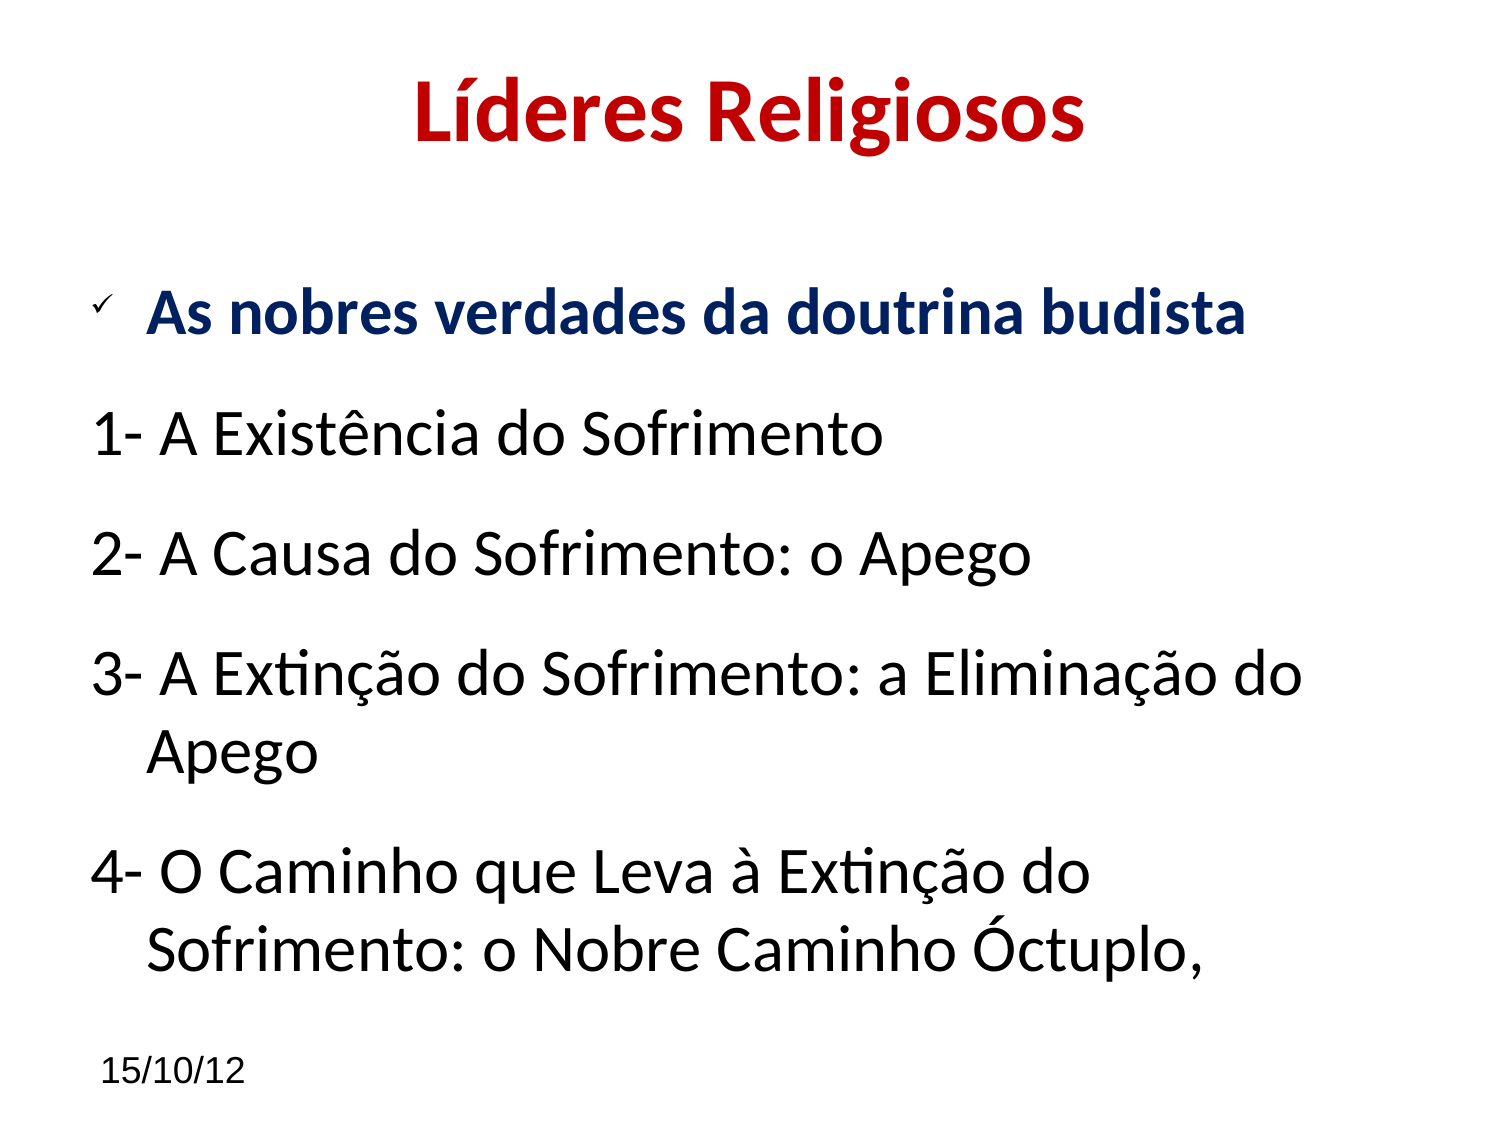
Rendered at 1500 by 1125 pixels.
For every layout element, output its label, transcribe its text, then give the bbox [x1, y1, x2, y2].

title Líderes Religiosos [75, 45, 1426, 233]
text_box As nobres verdades da doutrina budista 1- A Existência do Sofrimento 2- A Causa do Sofrimento: o Apego 3- A Extinção do Sofrimento: a Eliminação do Apego 4- O Caminho que Leva à Extinção do Sofrimento: o Nobre Caminho Óctuplo, [75, 262, 1426, 1005]
